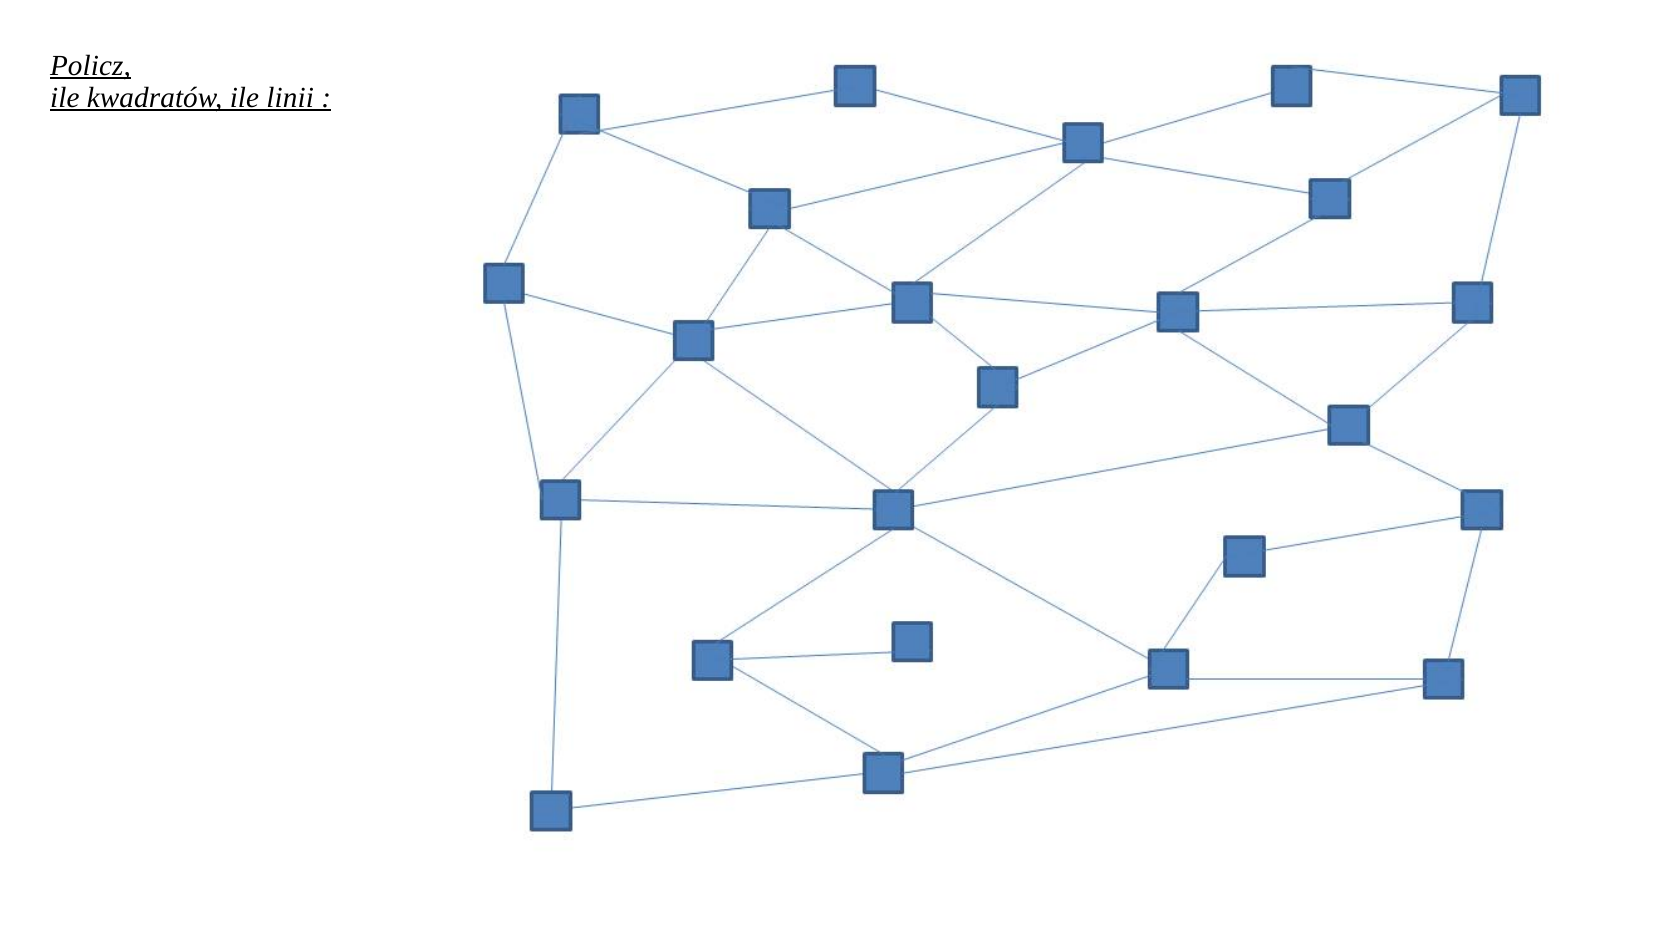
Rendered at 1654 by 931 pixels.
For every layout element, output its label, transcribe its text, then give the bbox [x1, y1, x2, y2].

picture [413, 14, 1619, 910]
text_box Policz, ile kwadratów, ile linii : [35, 41, 354, 123]
